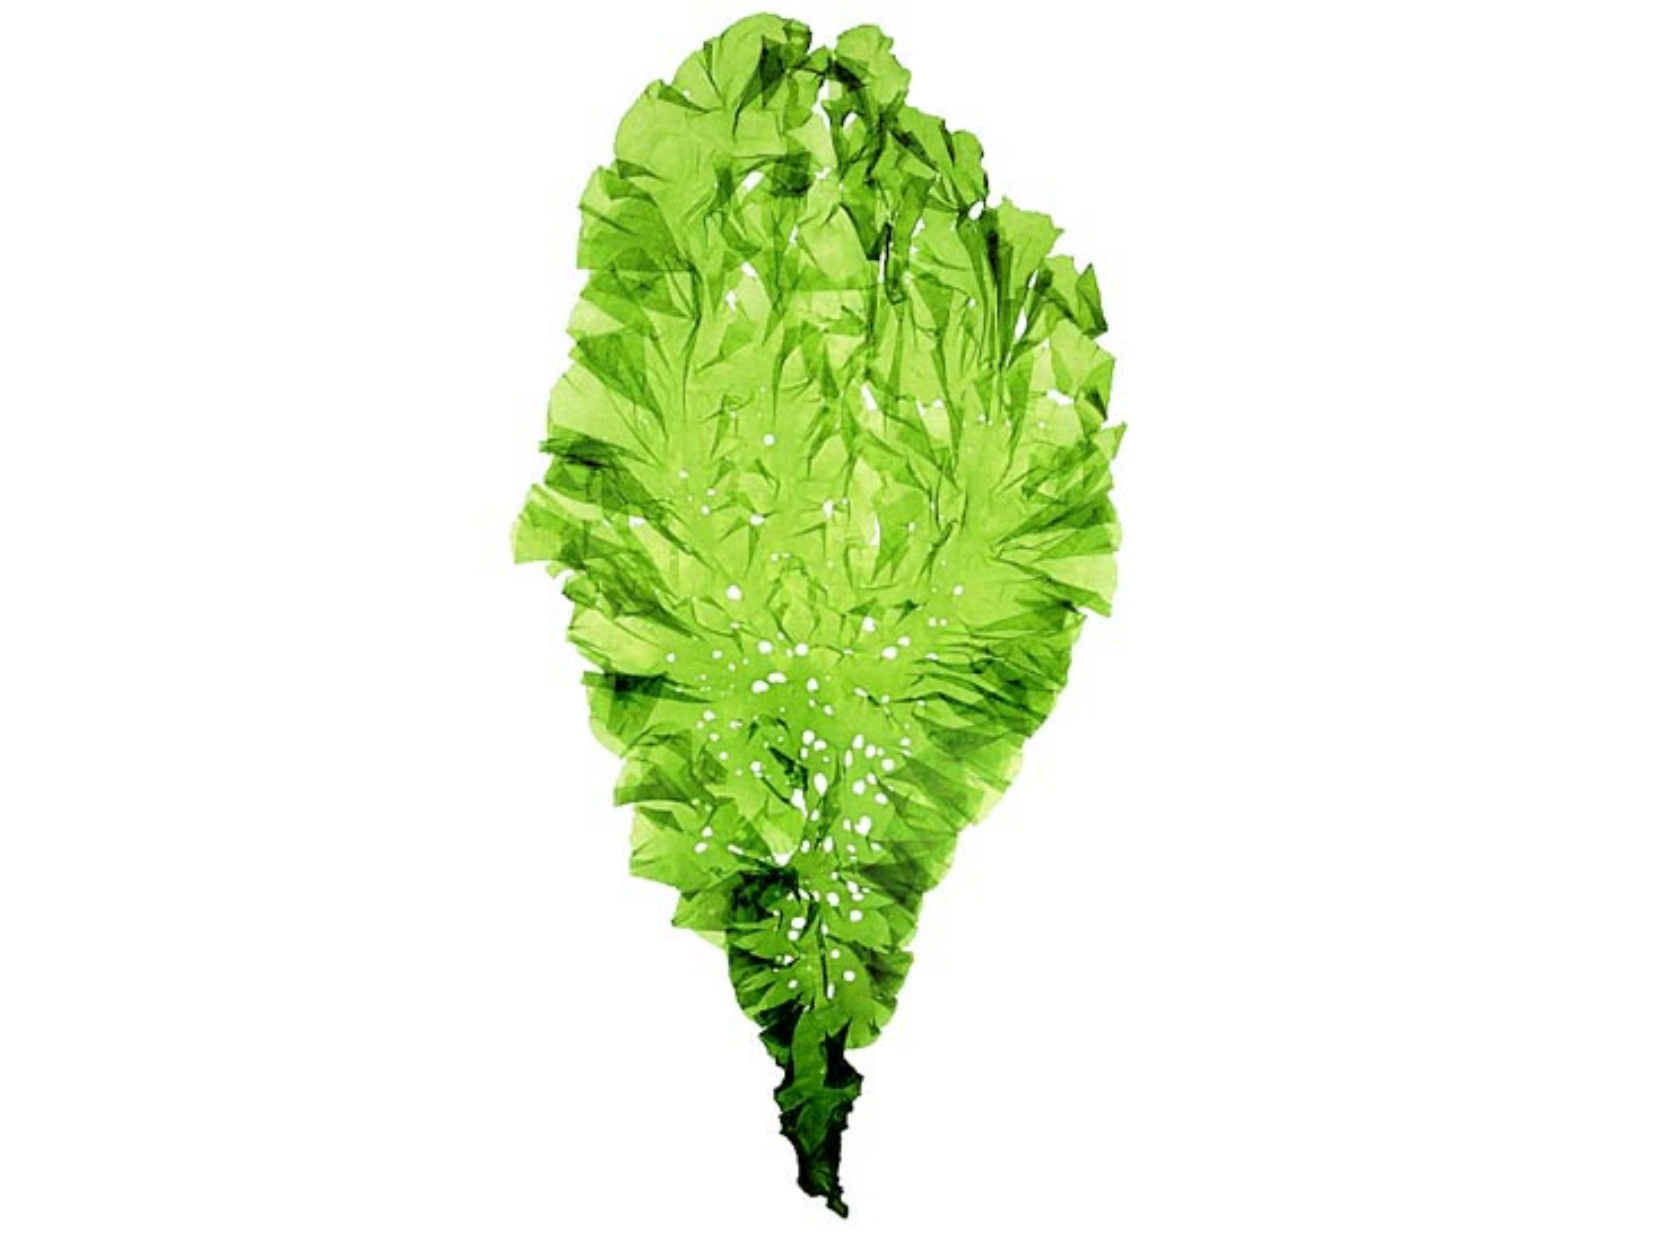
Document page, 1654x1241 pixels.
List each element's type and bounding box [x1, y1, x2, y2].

picture [442, 0, 1174, 1241]
